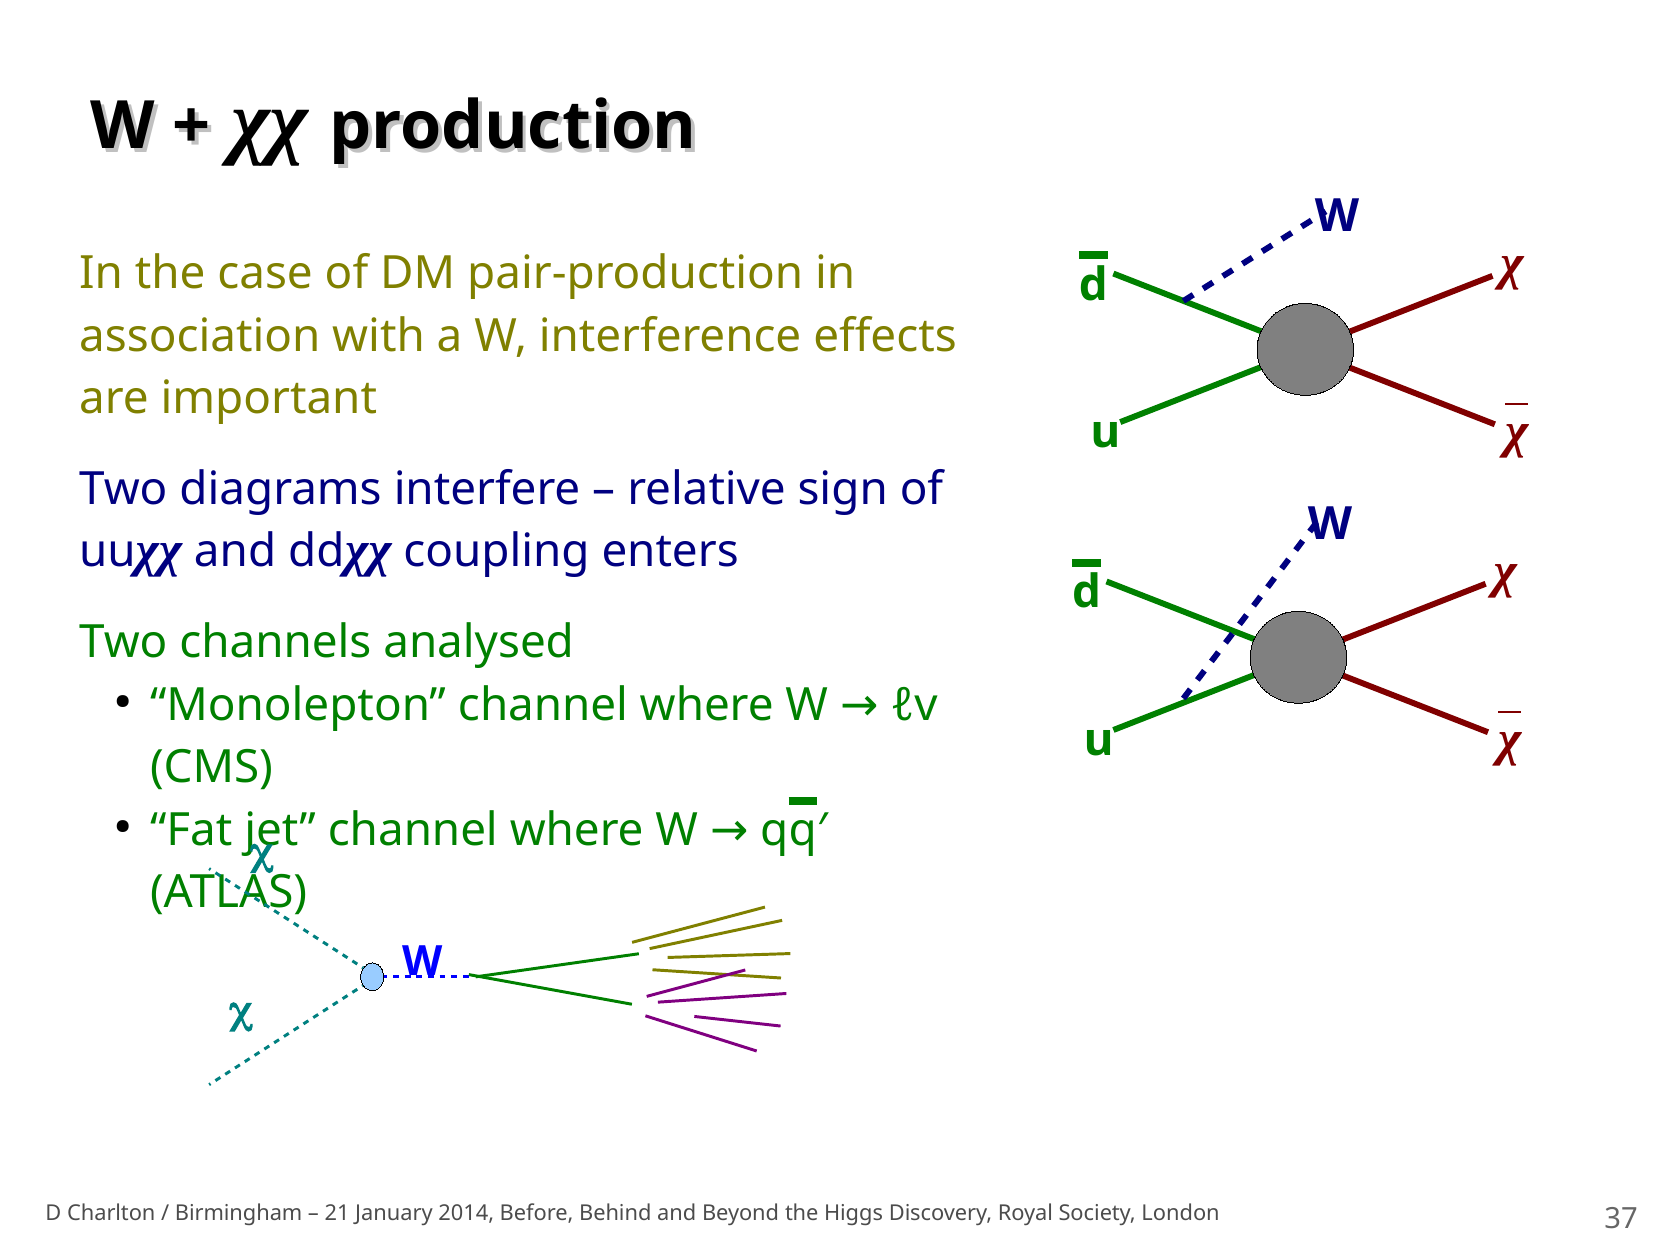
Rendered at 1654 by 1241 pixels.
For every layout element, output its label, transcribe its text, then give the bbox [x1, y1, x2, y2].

text_box χ [1478, 535, 1532, 607]
text_box χ [1490, 395, 1544, 466]
text_box d [1057, 551, 1114, 620]
text_box In the case of DM pair-production in association with a W, interference effects are important Two diagrams interfere – relative sign of uuχχ and ddχχ coupling enters Two channels analysed “Monolepton” channel where W → ℓv (CMS) “Fat jet” channel where W → qq′ (ATLAS) [64, 232, 1009, 960]
text_box d [1064, 243, 1121, 312]
text_box [1250, 611, 1347, 704]
text_box u [1068, 698, 1126, 767]
text_box χ [1485, 227, 1539, 299]
text_box W + χχ production [75, 66, 1422, 175]
text_box W [1293, 482, 1471, 552]
text_box W [1300, 174, 1478, 244]
text_box χ [1483, 703, 1537, 774]
text_box u [1075, 390, 1133, 459]
text_box [360, 962, 384, 991]
text_box c [235, 827, 303, 897]
text_box c [214, 986, 282, 1056]
text_box W [387, 923, 455, 987]
text_box [1257, 303, 1354, 396]
